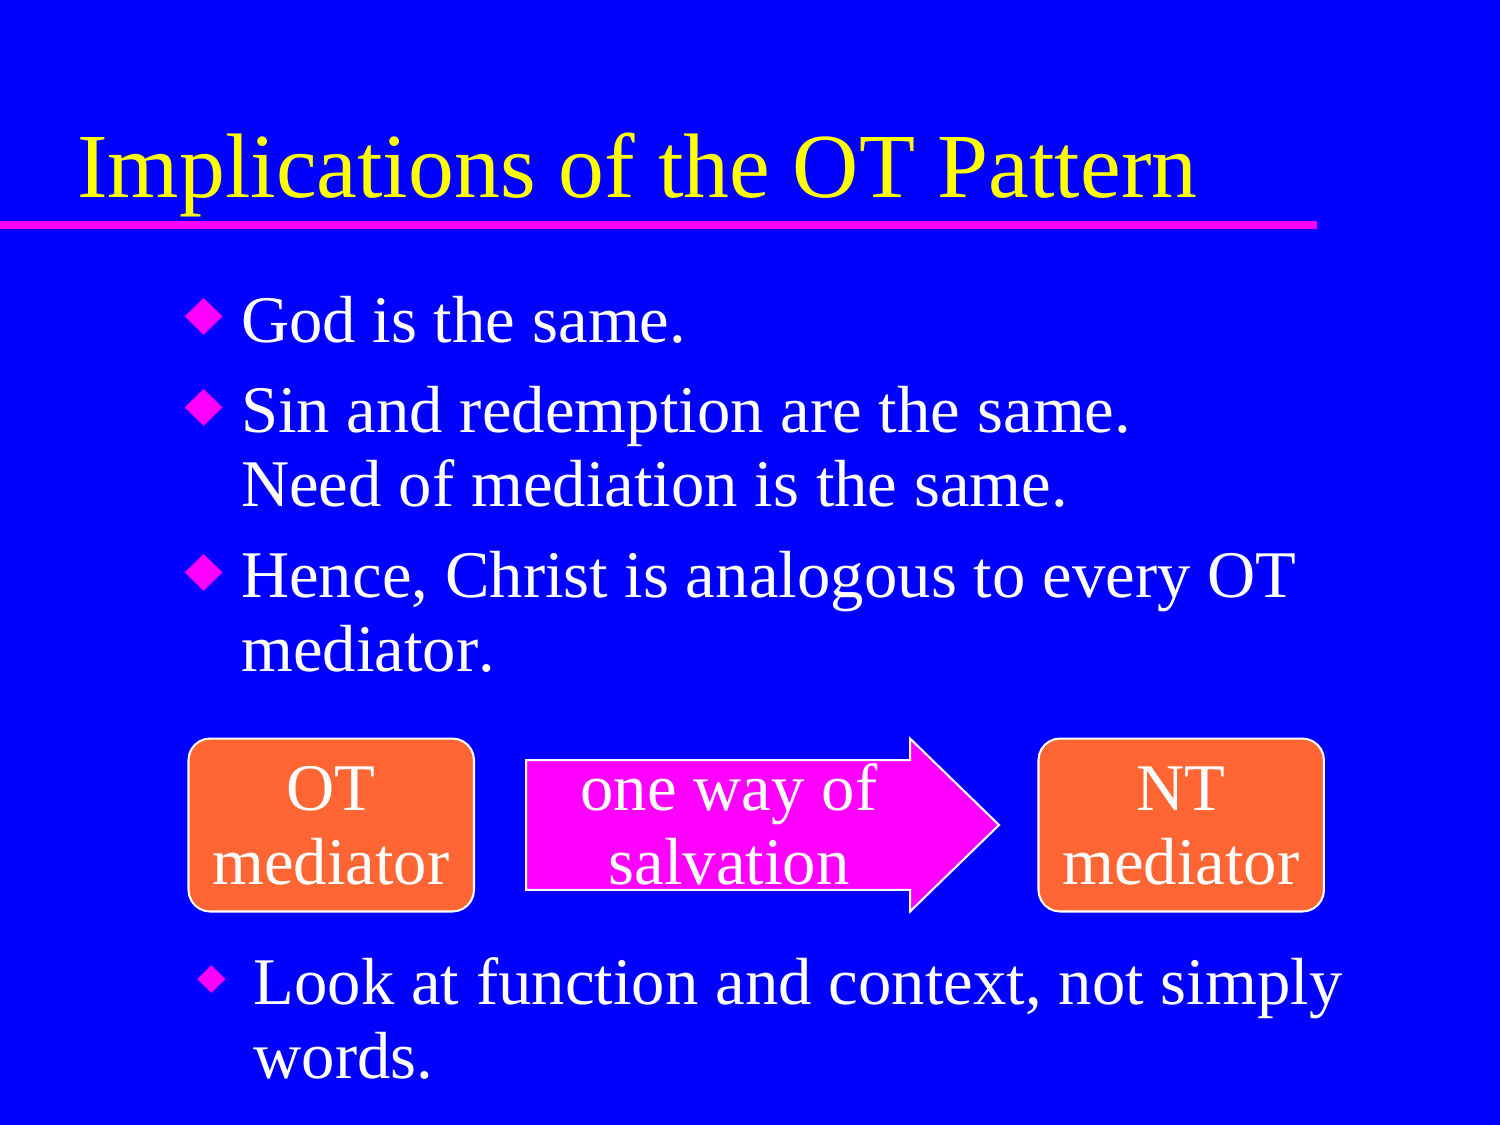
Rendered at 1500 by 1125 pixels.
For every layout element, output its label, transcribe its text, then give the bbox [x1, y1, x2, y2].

title Implications of the OT Pattern [62, 43, 1338, 225]
text_box one way of salvation [526, 738, 1000, 912]
text_box OT mediator [188, 738, 474, 912]
text_box Look at function and context, not simply words. [182, 937, 1450, 1088]
list God is the same. Sin and redemption are the same. Need of mediation is the same. Hence, Christ is analogous to every OT mediator. [169, 275, 1438, 951]
text_box NT mediator [1038, 738, 1324, 912]
